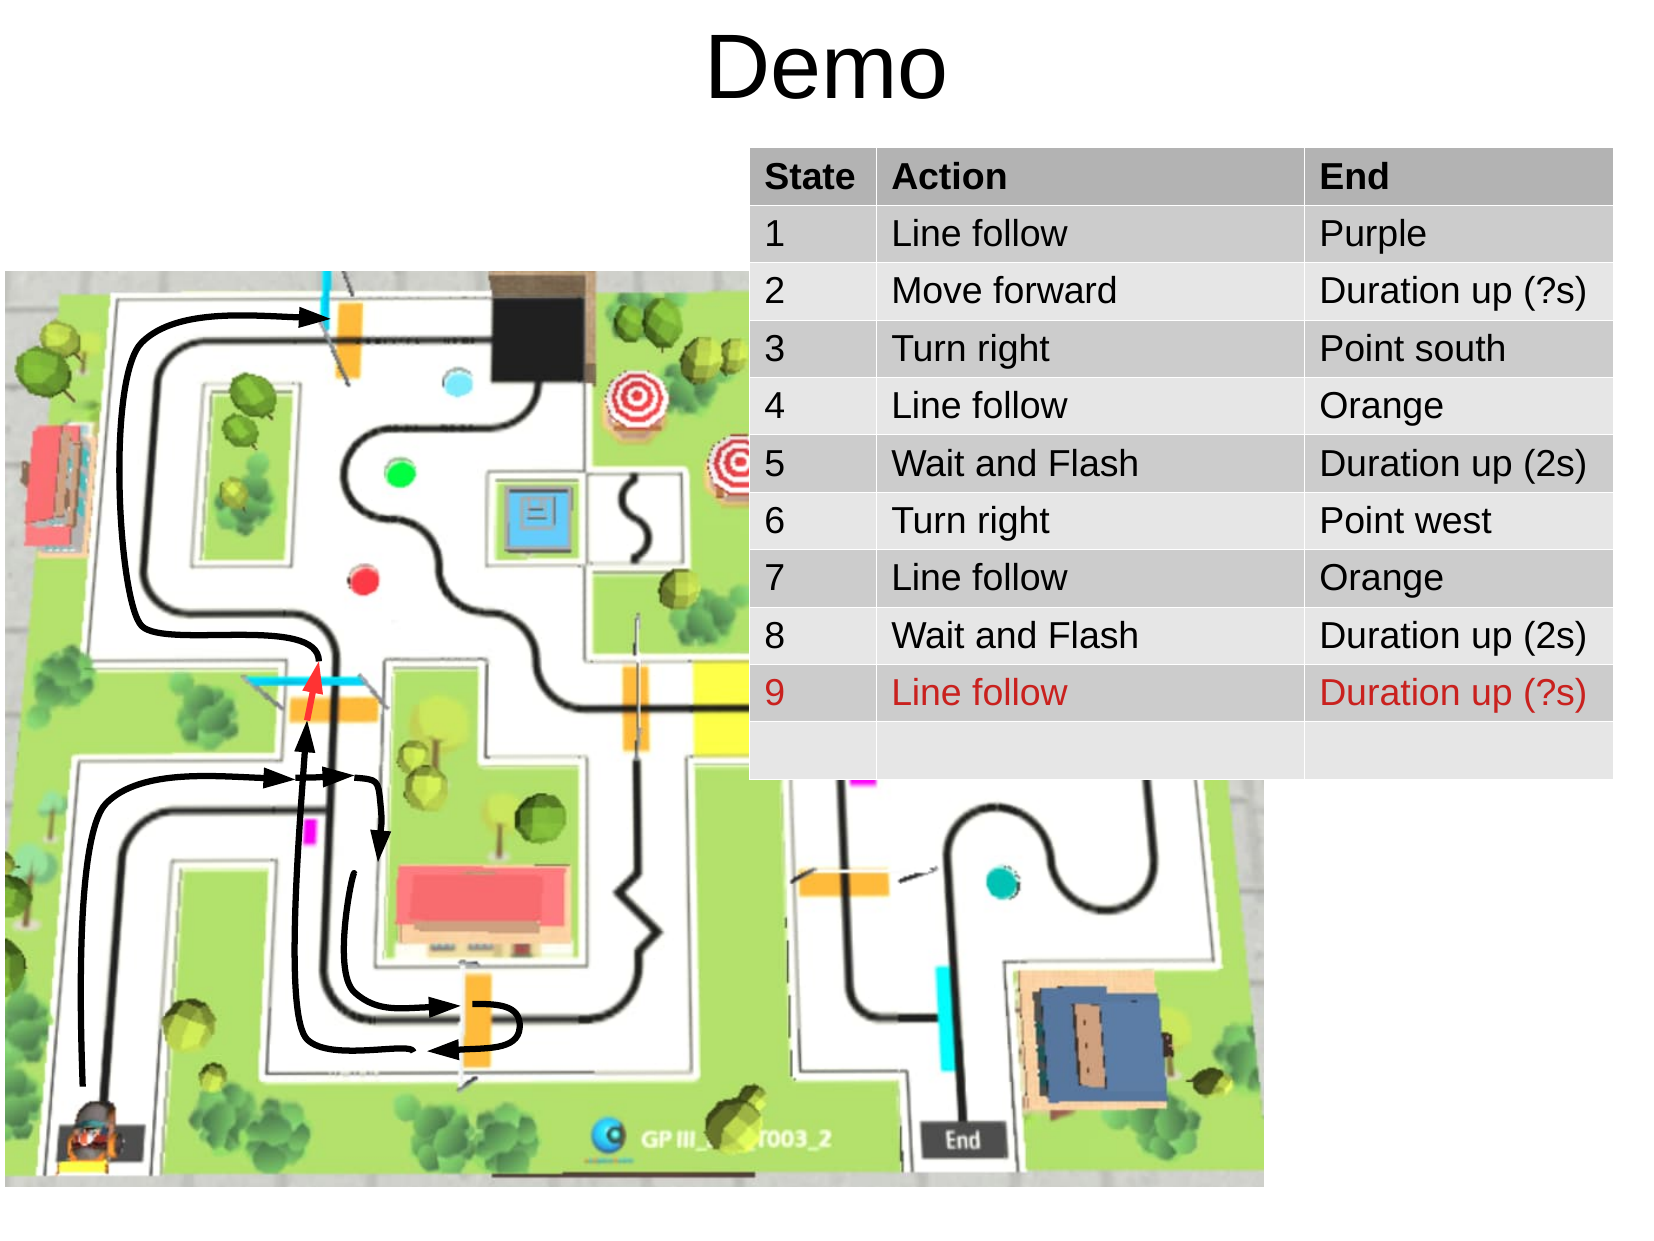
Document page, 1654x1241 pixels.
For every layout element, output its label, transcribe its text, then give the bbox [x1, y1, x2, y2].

title Demo [82, 15, 1571, 119]
table_cell 3 [750, 321, 876, 377]
table_cell Line follow [877, 550, 1304, 607]
table_header Action [877, 148, 1304, 205]
table_cell 9 [750, 665, 876, 721]
table_cell 7 [750, 550, 876, 607]
table_cell 2 [750, 263, 876, 320]
table_cell Duration up (?s) [1305, 263, 1613, 320]
table_cell Duration up (?s) [1305, 665, 1613, 721]
table_cell Wait and Flash [877, 608, 1304, 664]
table_cell [750, 722, 876, 779]
table_cell 8 [750, 608, 876, 664]
table_cell Turn right [877, 493, 1304, 549]
table_header End [1305, 148, 1613, 205]
table_cell Wait and Flash [877, 435, 1304, 492]
table_cell Point south [1305, 321, 1613, 377]
table_cell Point west [1305, 493, 1613, 549]
table_cell Orange [1305, 378, 1613, 434]
table_cell 1 [750, 206, 876, 262]
table_cell Orange [1305, 550, 1613, 607]
table_header State [750, 148, 876, 205]
table_cell 4 [750, 378, 876, 434]
table_cell Turn right [877, 321, 1304, 377]
table_cell Duration up (2s) [1305, 435, 1613, 492]
table_cell Line follow [877, 378, 1304, 434]
table_cell 5 [750, 435, 876, 492]
table_cell 6 [750, 493, 876, 549]
table_cell [1305, 722, 1613, 779]
picture [5, 271, 1264, 1187]
table_cell Move forward [877, 263, 1304, 320]
table_cell Purple [1305, 206, 1613, 262]
table_cell Line follow [877, 665, 1304, 721]
table_cell Line follow [877, 206, 1304, 262]
table_cell Duration up (2s) [1305, 608, 1613, 664]
table_cell [877, 722, 1304, 779]
